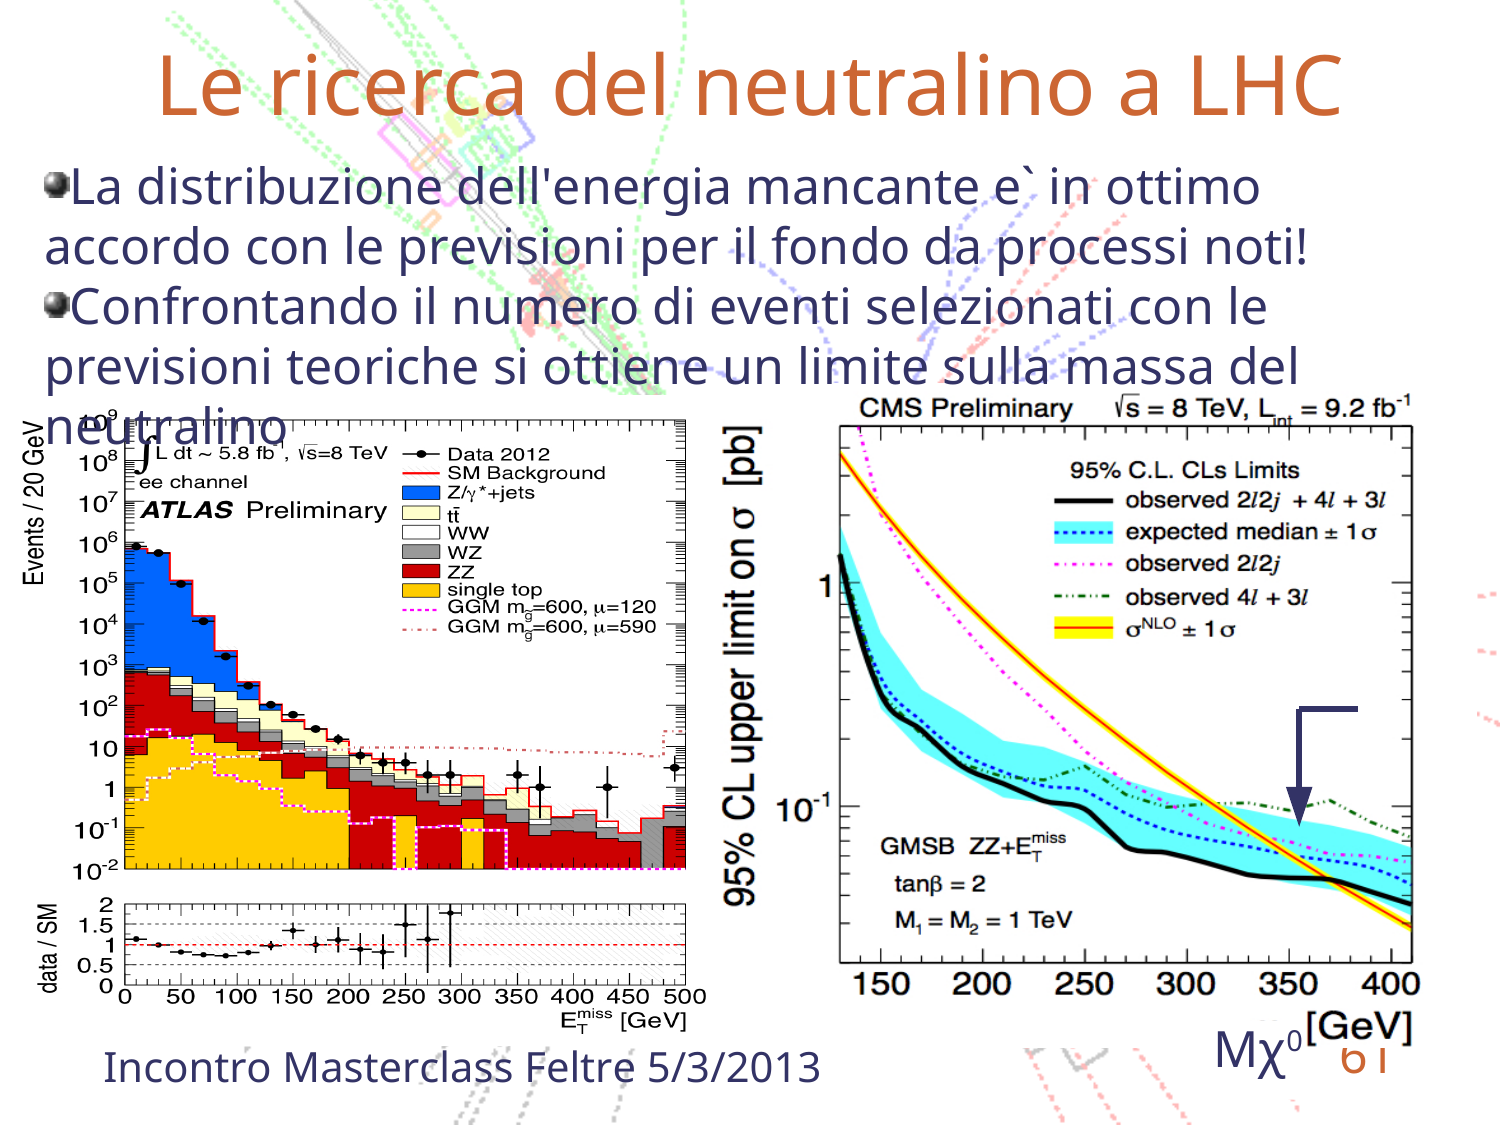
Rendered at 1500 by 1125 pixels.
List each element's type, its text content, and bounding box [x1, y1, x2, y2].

text_box La distribuzione dell'energia mancante e` in ottimo accordo con le previsioni per il fondo da processi noti! Confrontando il numero di eventi selezionati con le previsioni teoriche si ottiene un limite sulla massa del neutralino [29, 147, 1447, 403]
picture [0, 0, 1500, 1125]
text_box Mχ0 [1198, 1009, 1376, 1085]
title Le ricerca del neutralino a LHC [37, 19, 1463, 148]
